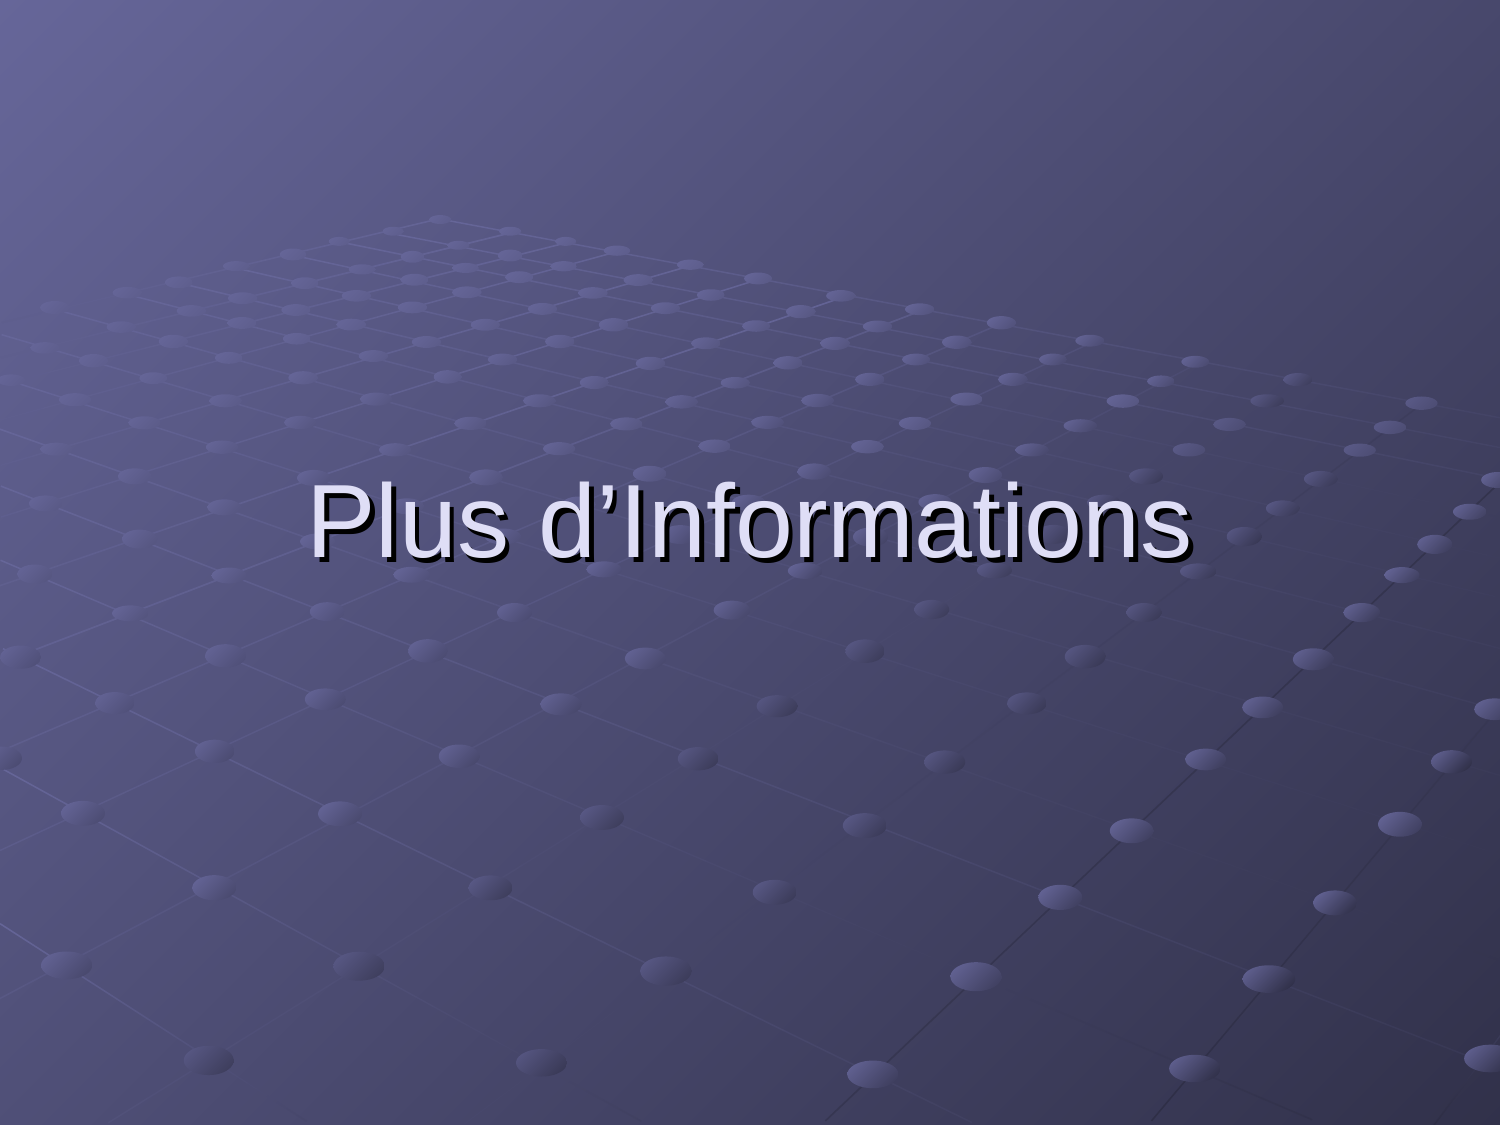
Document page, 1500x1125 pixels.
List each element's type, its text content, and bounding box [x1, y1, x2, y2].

title Plus d’Informations [112, 302, 1388, 588]
